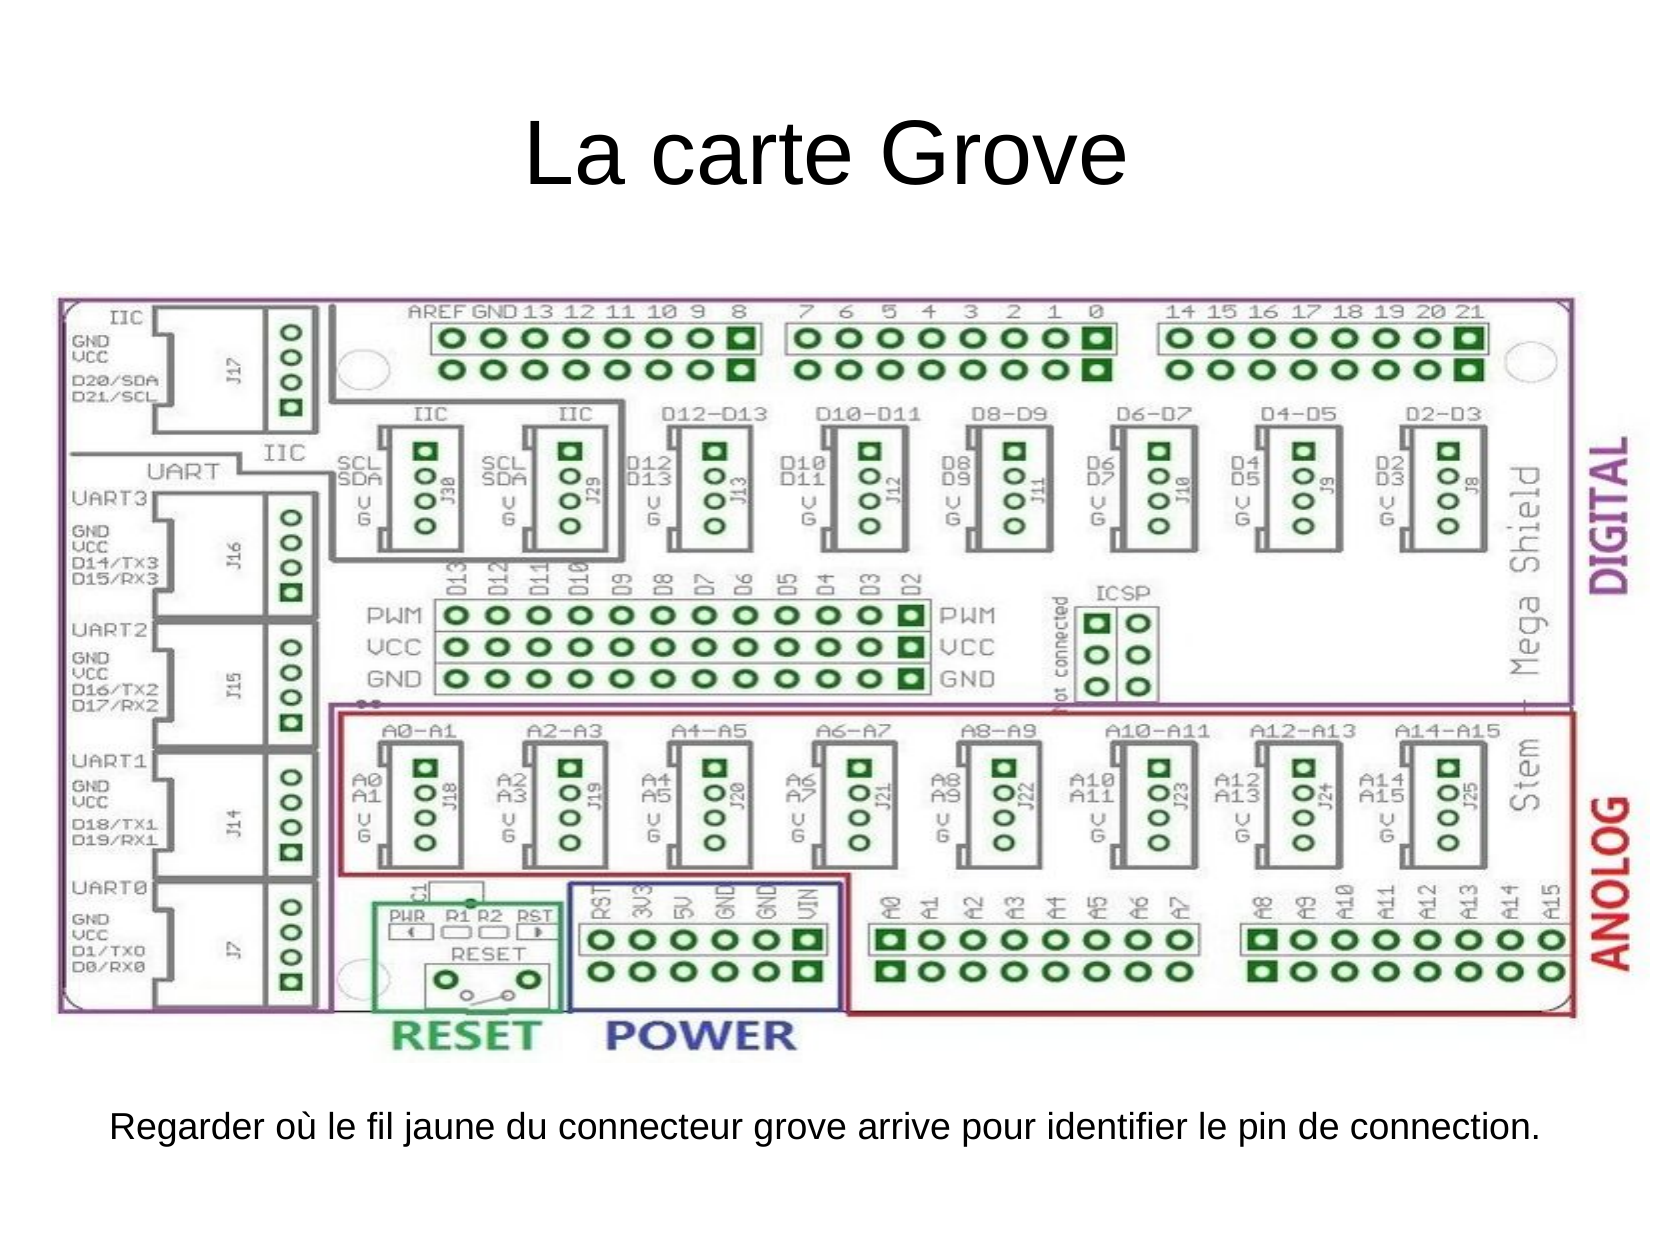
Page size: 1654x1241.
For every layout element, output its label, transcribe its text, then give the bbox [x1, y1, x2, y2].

picture [51, 291, 1650, 1063]
title La carte Grove [82, 49, 1571, 257]
text_box Regarder où le fil jaune du connecteur grove arrive pour identifier le pin de connection. [94, 1098, 1583, 1156]
